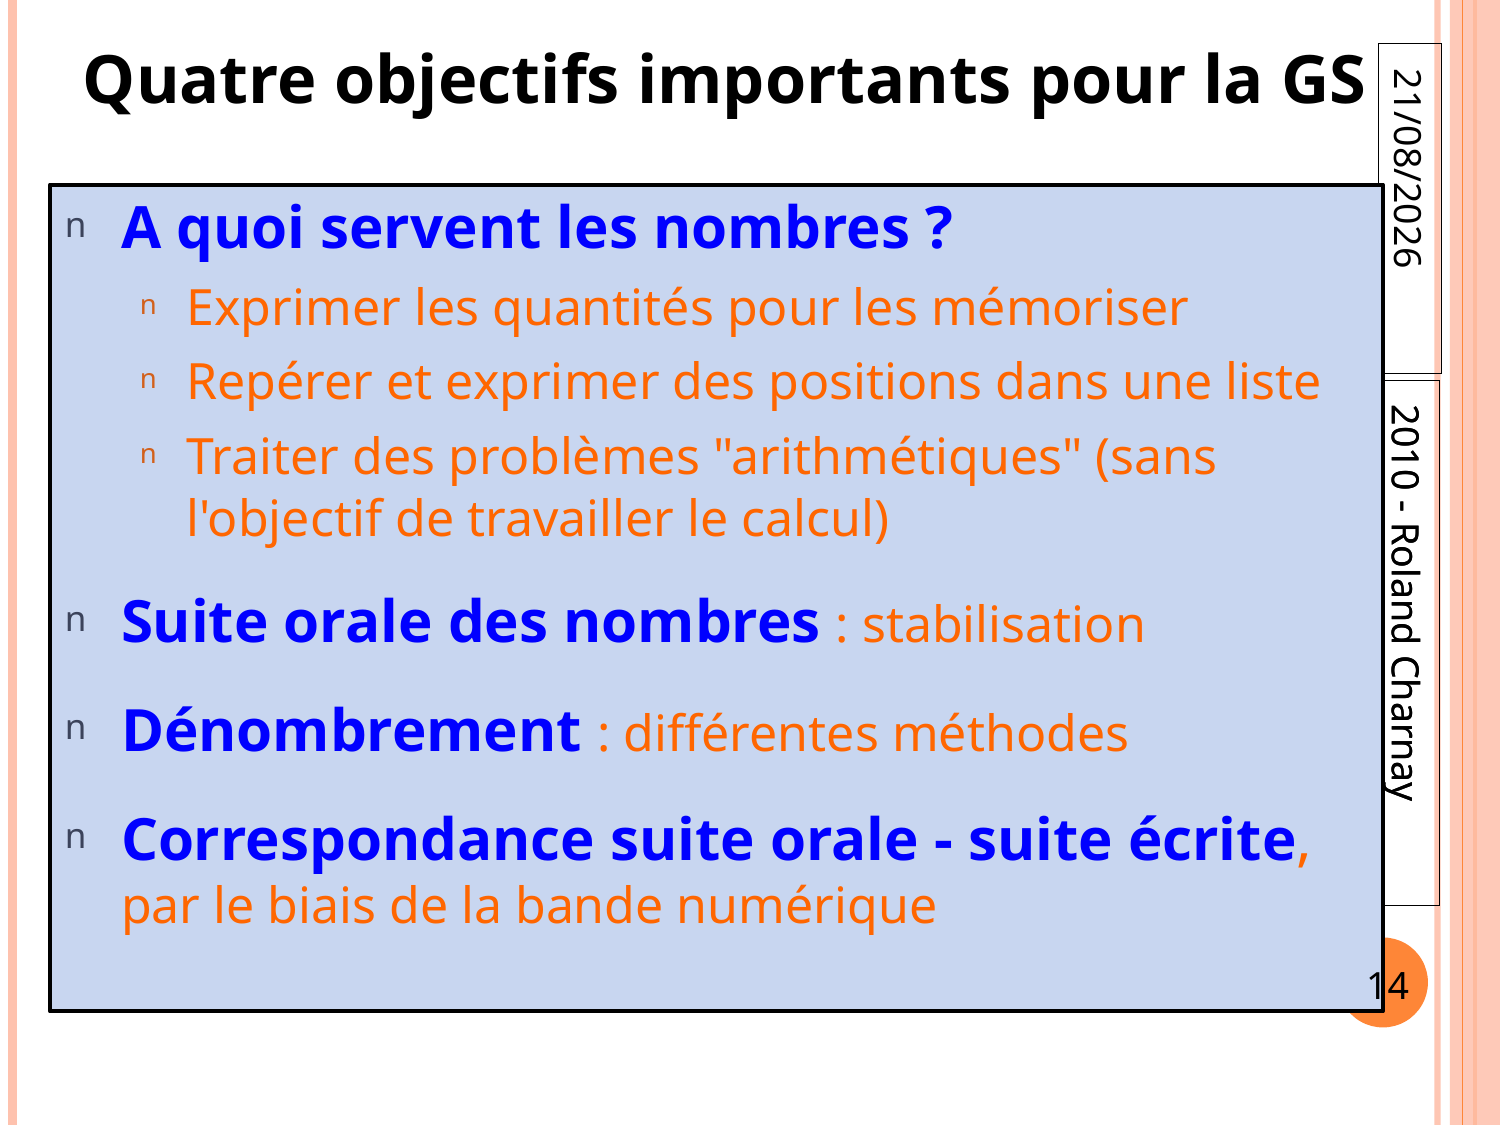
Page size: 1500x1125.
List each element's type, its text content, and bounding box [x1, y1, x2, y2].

text_box <numéro> [1351, 952, 1452, 1038]
text_box A quoi servent les nombres ? Exprimer les quantités pour les mémoriser Repérer et exprimer des positions dans une liste Traiter des problèmes "arithmétiques" (sans l'objectif de travailler le calcul) Suite orale des nombres : stabilisation Dénombrement : différentes méthodes Correspondance suite orale - suite écrite, par le biais de la bande numérique [50, 184, 1383, 1012]
text_box Quatre objectifs importants pour la GS [24, 24, 1425, 161]
footer 2010 - Roland Charnay [1383, 380, 1440, 906]
